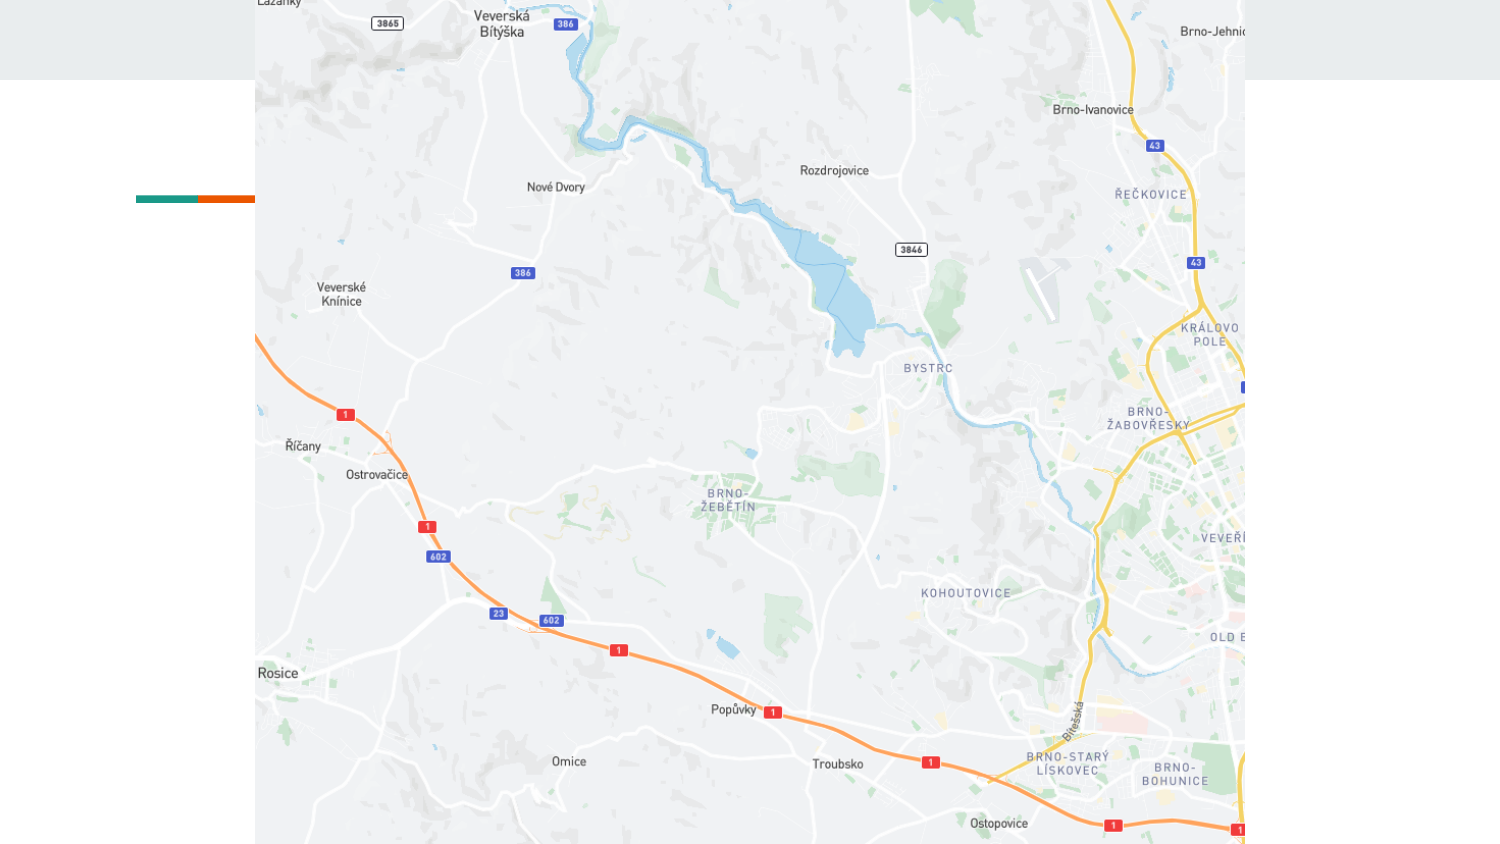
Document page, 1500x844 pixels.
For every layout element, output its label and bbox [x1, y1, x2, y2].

picture [255, 0, 1245, 844]
